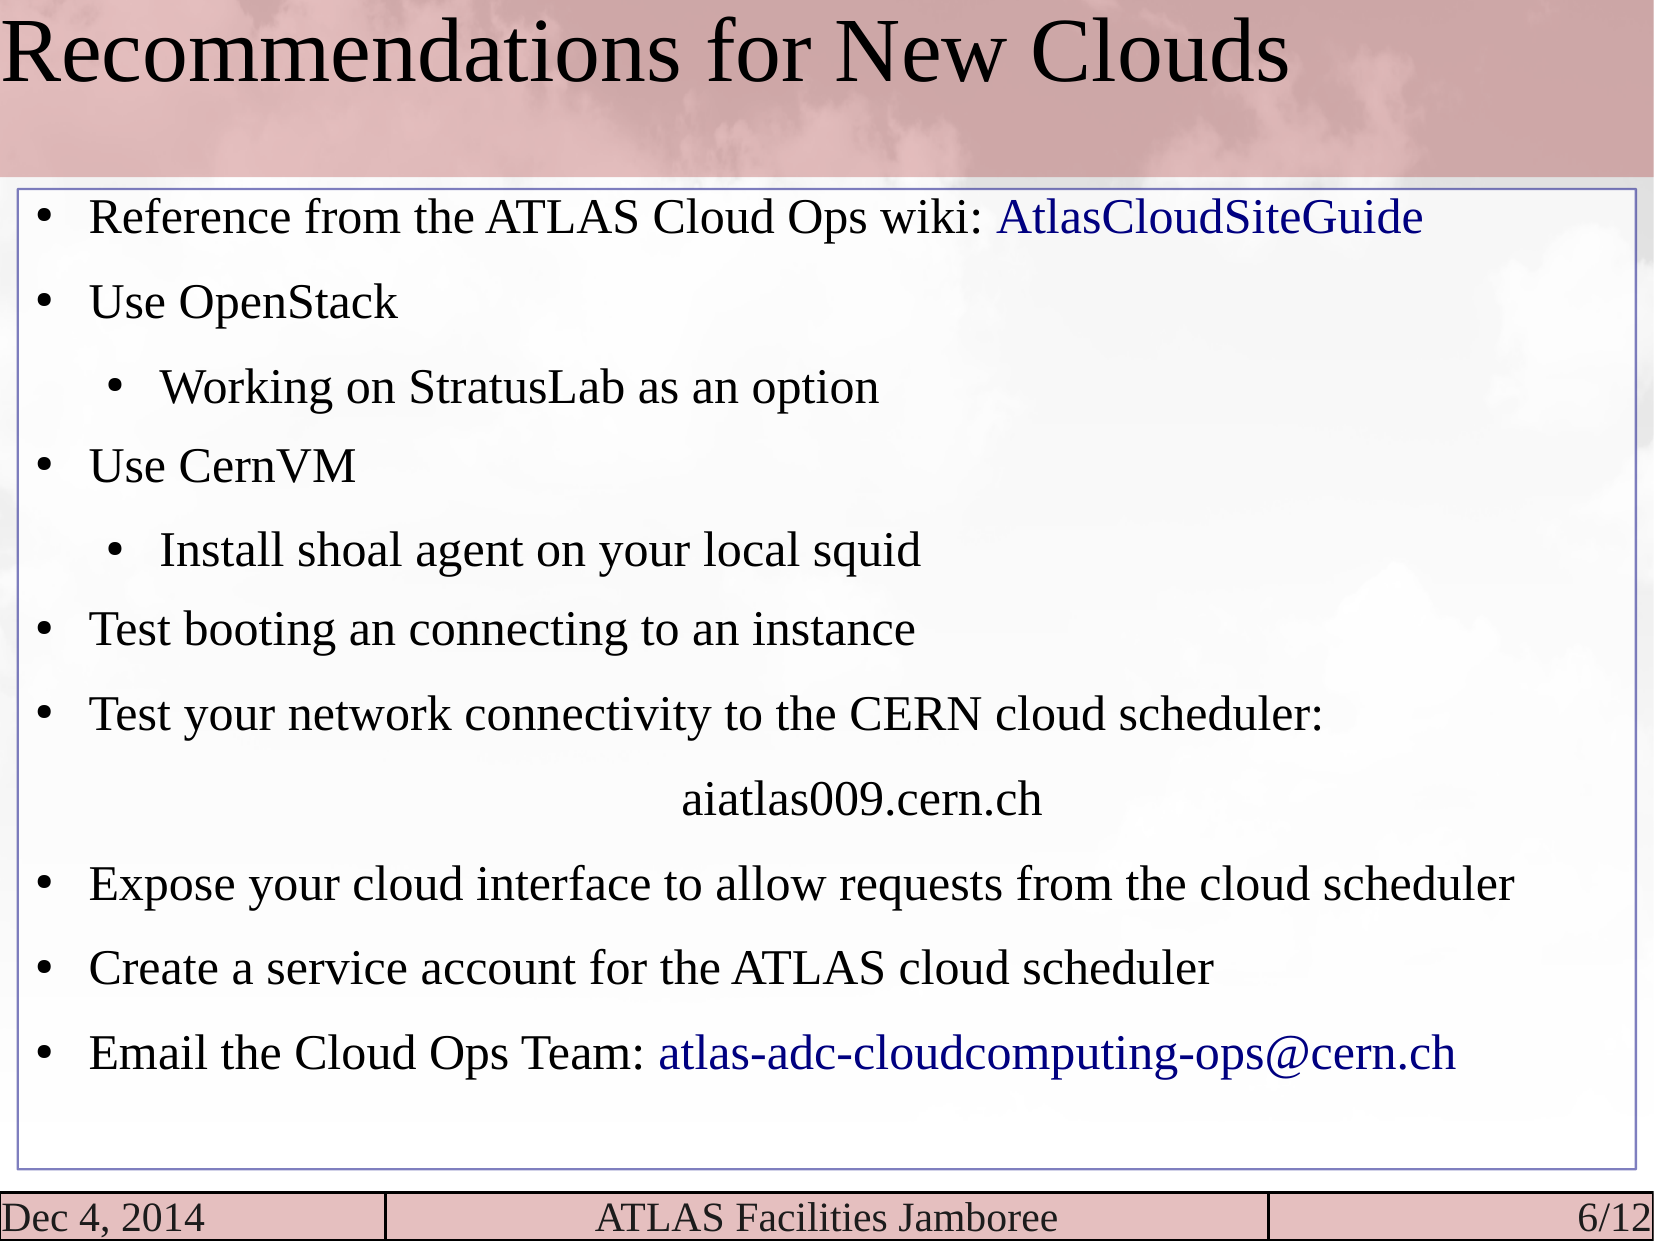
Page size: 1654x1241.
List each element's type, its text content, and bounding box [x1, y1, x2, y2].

list Reference from the ATLAS Cloud Ops wiki: AtlasCloudSiteGuide Use OpenStack Working on StratusLab as an option Use CernVM Install shoal agent on your local squid Test booting an connecting to an instance Test your network connectivity to the CERN cloud scheduler: aiatlas009.cern.ch Expose your cloud interface to allow requests from the cloud scheduler Create a service account for the ATLAS cloud scheduler Email the Cloud Ops Team: atlas-adc-cloudcomputing-ops@cern.ch [17, 188, 1636, 1170]
picture [0, 178, 1654, 1191]
title Recommendations for New Clouds [0, 0, 1654, 178]
